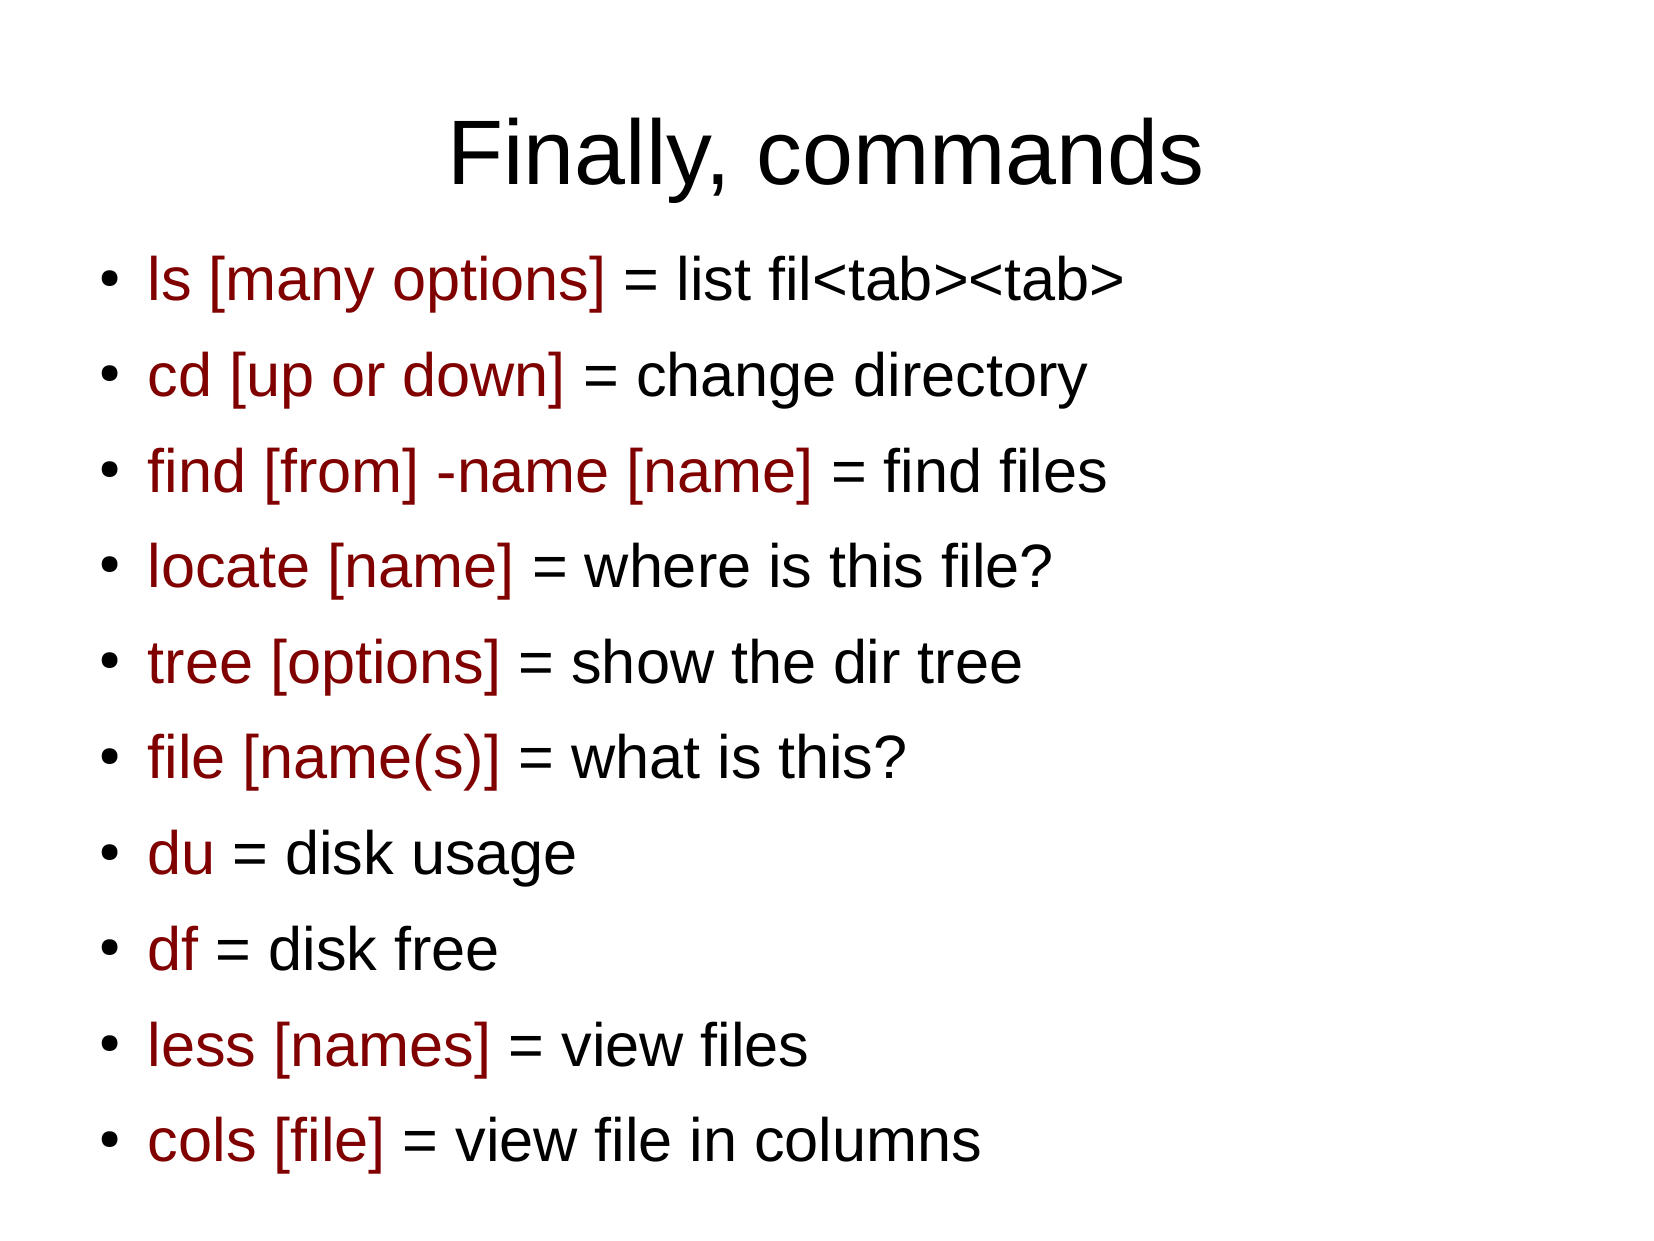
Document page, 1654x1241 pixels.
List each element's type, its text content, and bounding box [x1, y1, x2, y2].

list ls [many options] = list fil<tab><tab> cd [up or down] = change directory find [from] -name [name] = find files locate [name] = where is this file? tree [options] = show the dir tree file [name(s)] = what is this? du = disk usage df = disk free less [names] = view files cols [file] = view file in columns [82, 245, 1538, 1186]
title Finally, commands [82, 49, 1571, 257]
